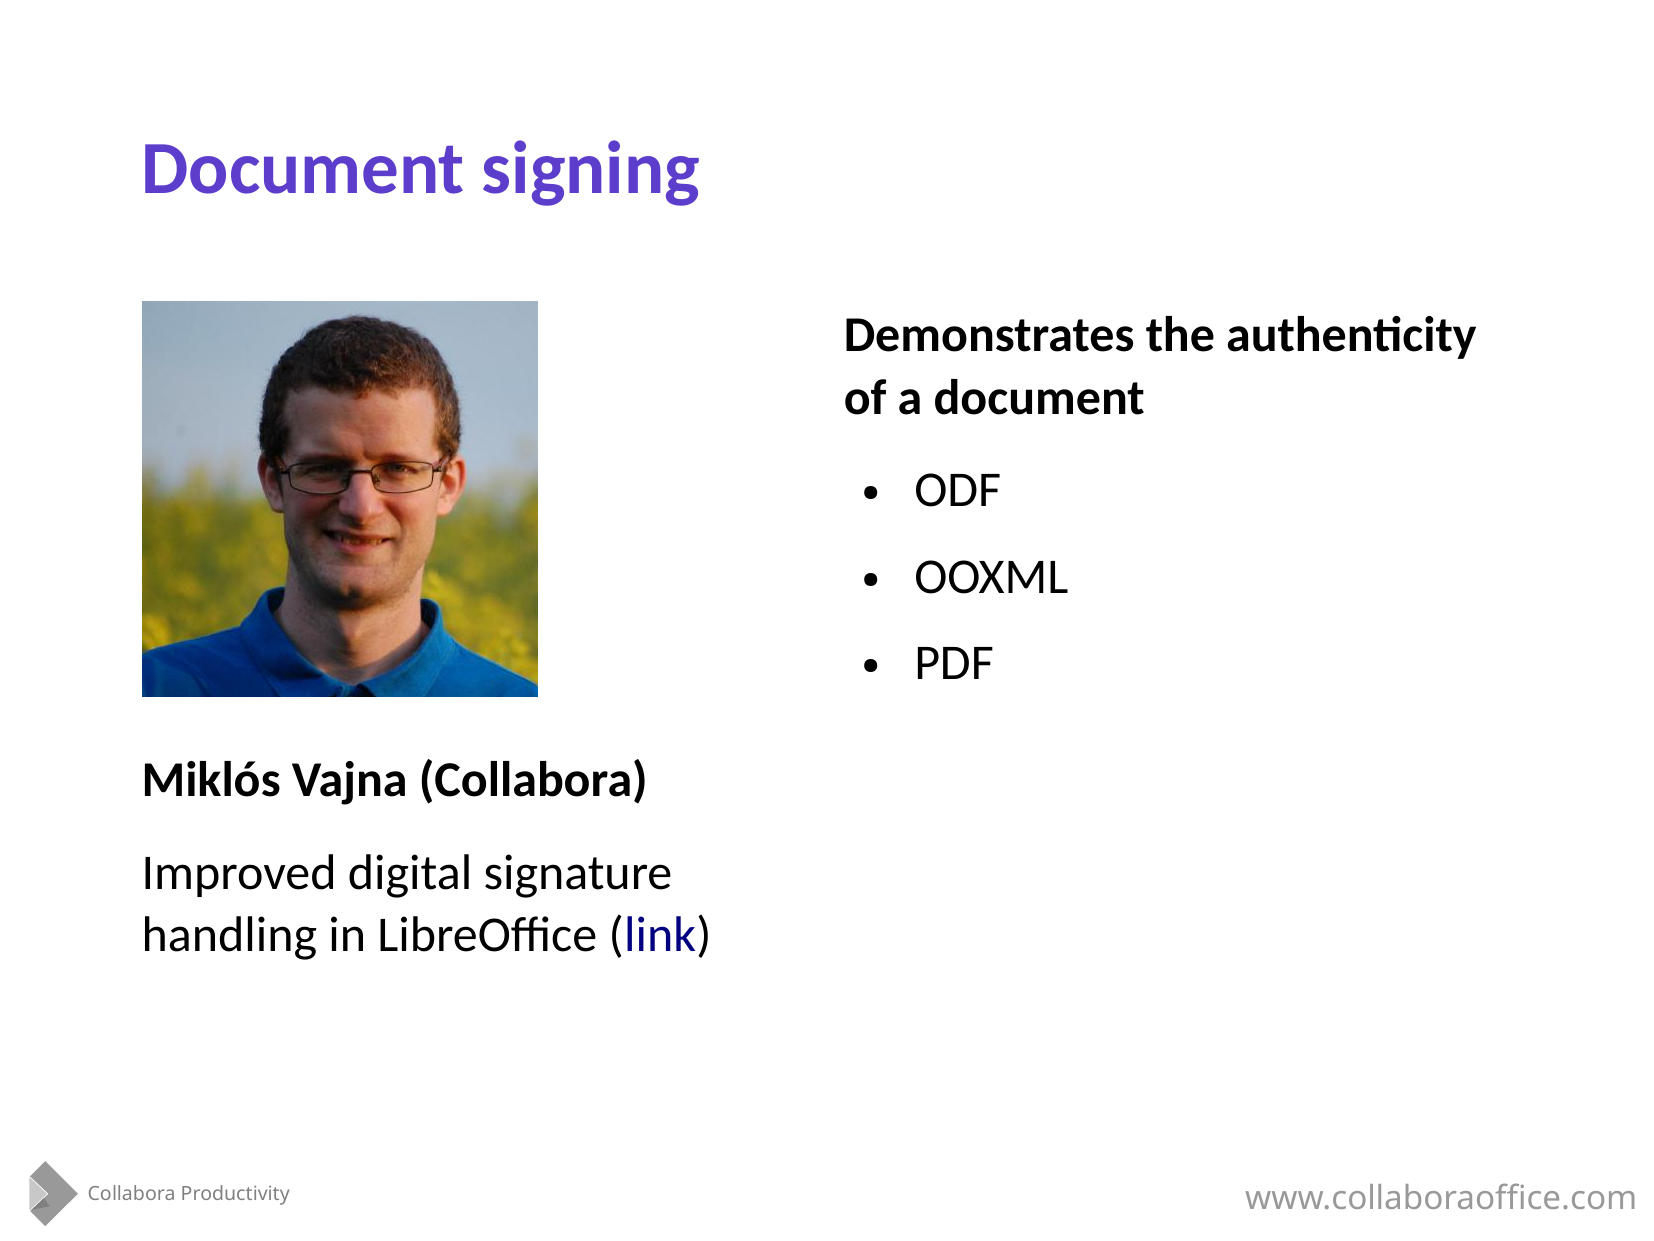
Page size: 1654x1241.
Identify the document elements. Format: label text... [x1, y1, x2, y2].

list Miklós Vajna (Collabora) Improved digital signature handling in LibreOffice (link) [141, 302, 811, 1130]
title Document signing [141, 37, 1571, 213]
list Demonstrates the authenticity of a document ODF OOXML PDF [843, 302, 1513, 1130]
picture [142, 301, 538, 697]
